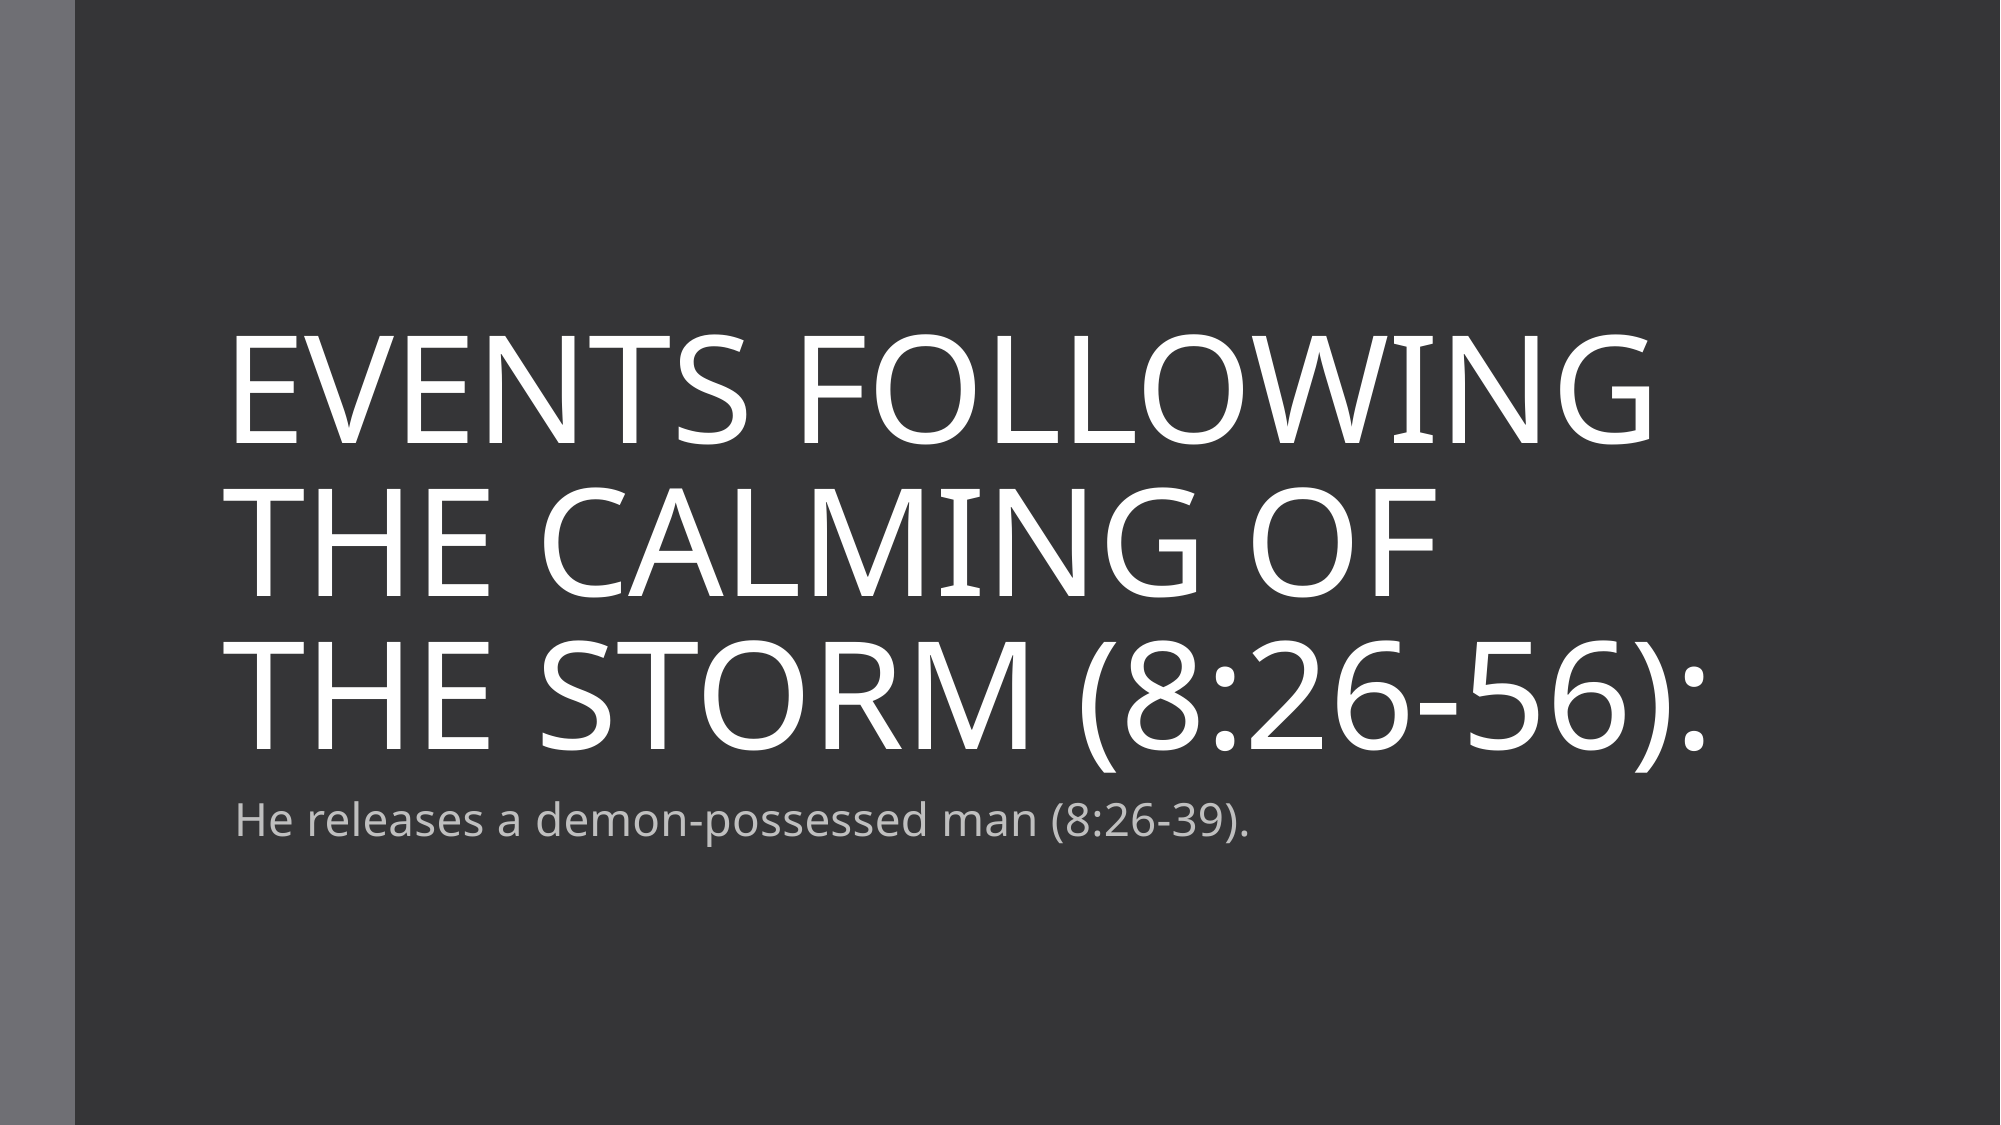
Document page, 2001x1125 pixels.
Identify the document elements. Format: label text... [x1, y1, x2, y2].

subtitle He releases a demon-possessed man (8:26-39). [206, 787, 1752, 1066]
title EVENTS FOLLOWING THE CALMING OF THE STORM (8:26-56): [206, 124, 1752, 787]
